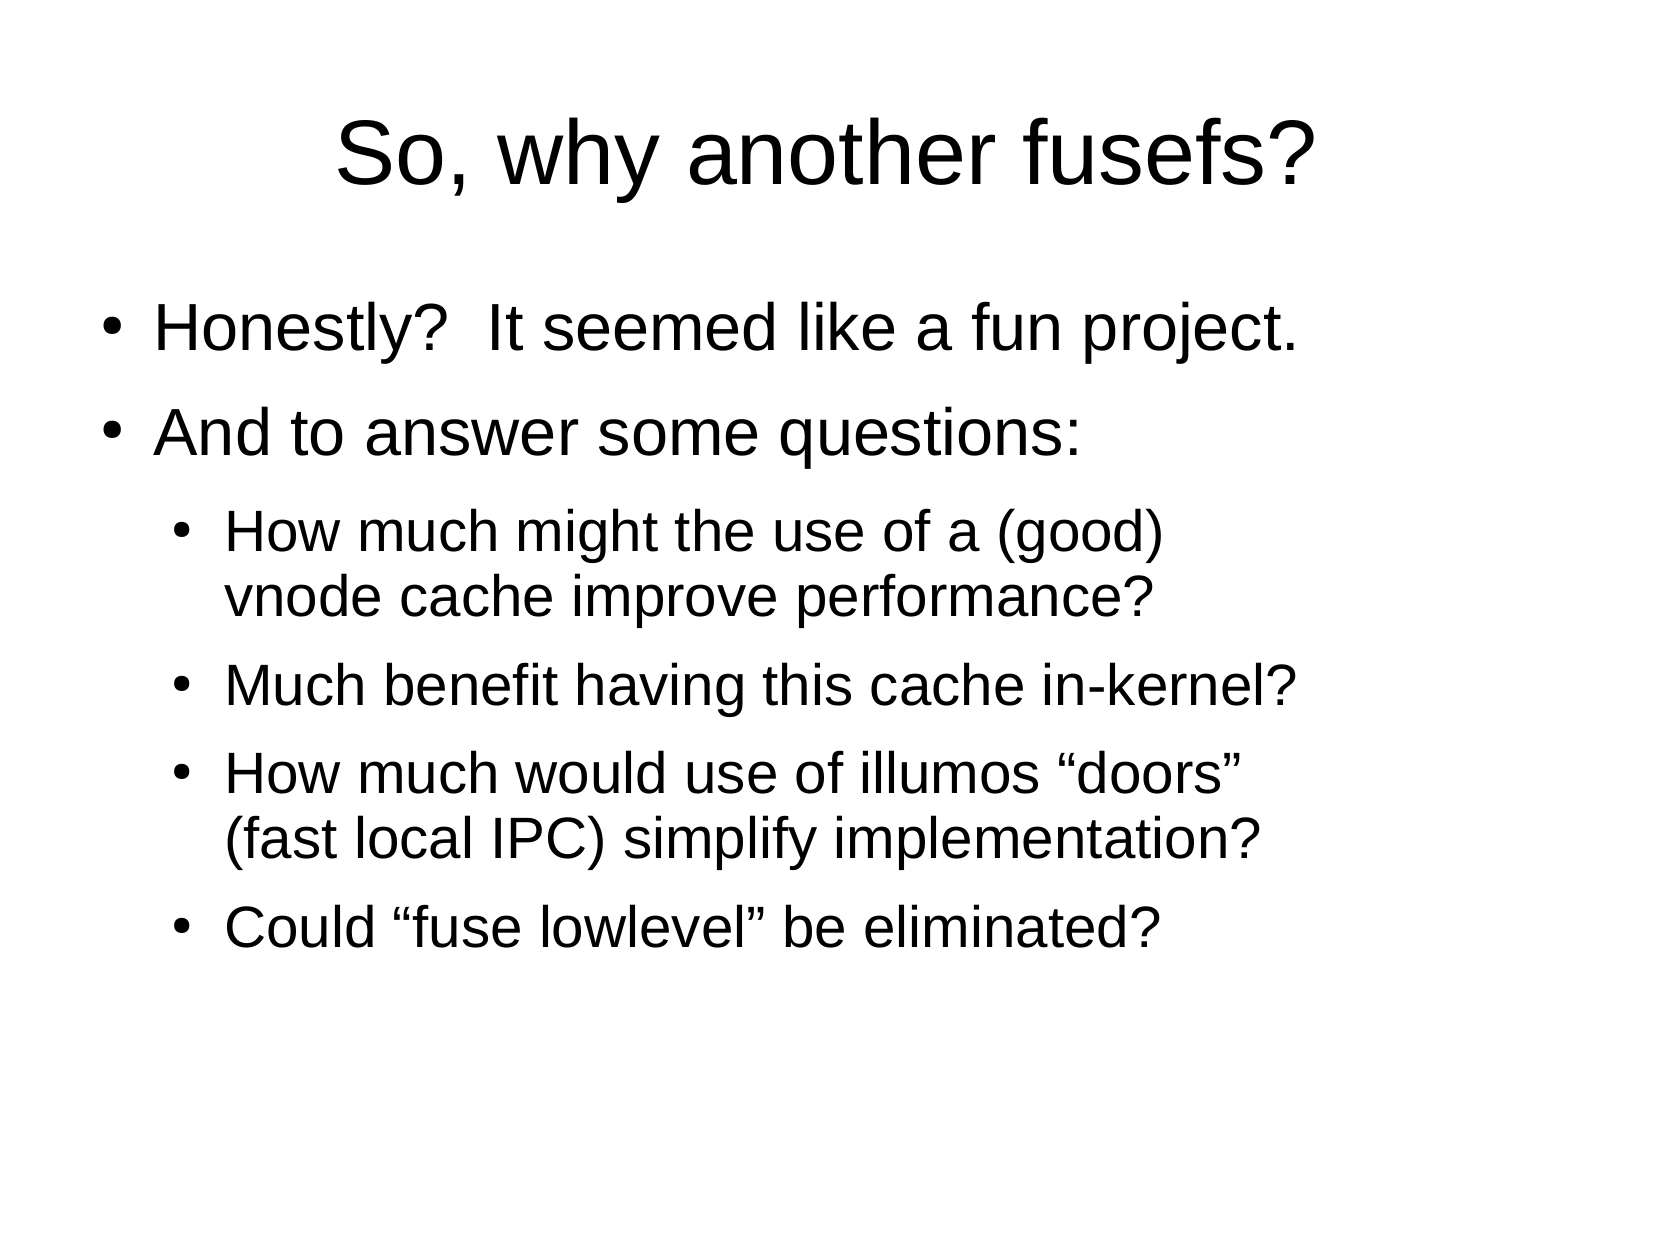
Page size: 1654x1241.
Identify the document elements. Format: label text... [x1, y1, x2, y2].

list Honestly? It seemed like a fun project. And to answer some questions: How much might the use of a (good) vnode cache improve performance? Much benefit having this cache in-kernel? How much would use of illumos “doors” (fast local IPC) simplify implementation? Could “fuse lowlevel” be eliminated? [82, 290, 1571, 1109]
title So, why another fusefs? [82, 49, 1571, 257]
